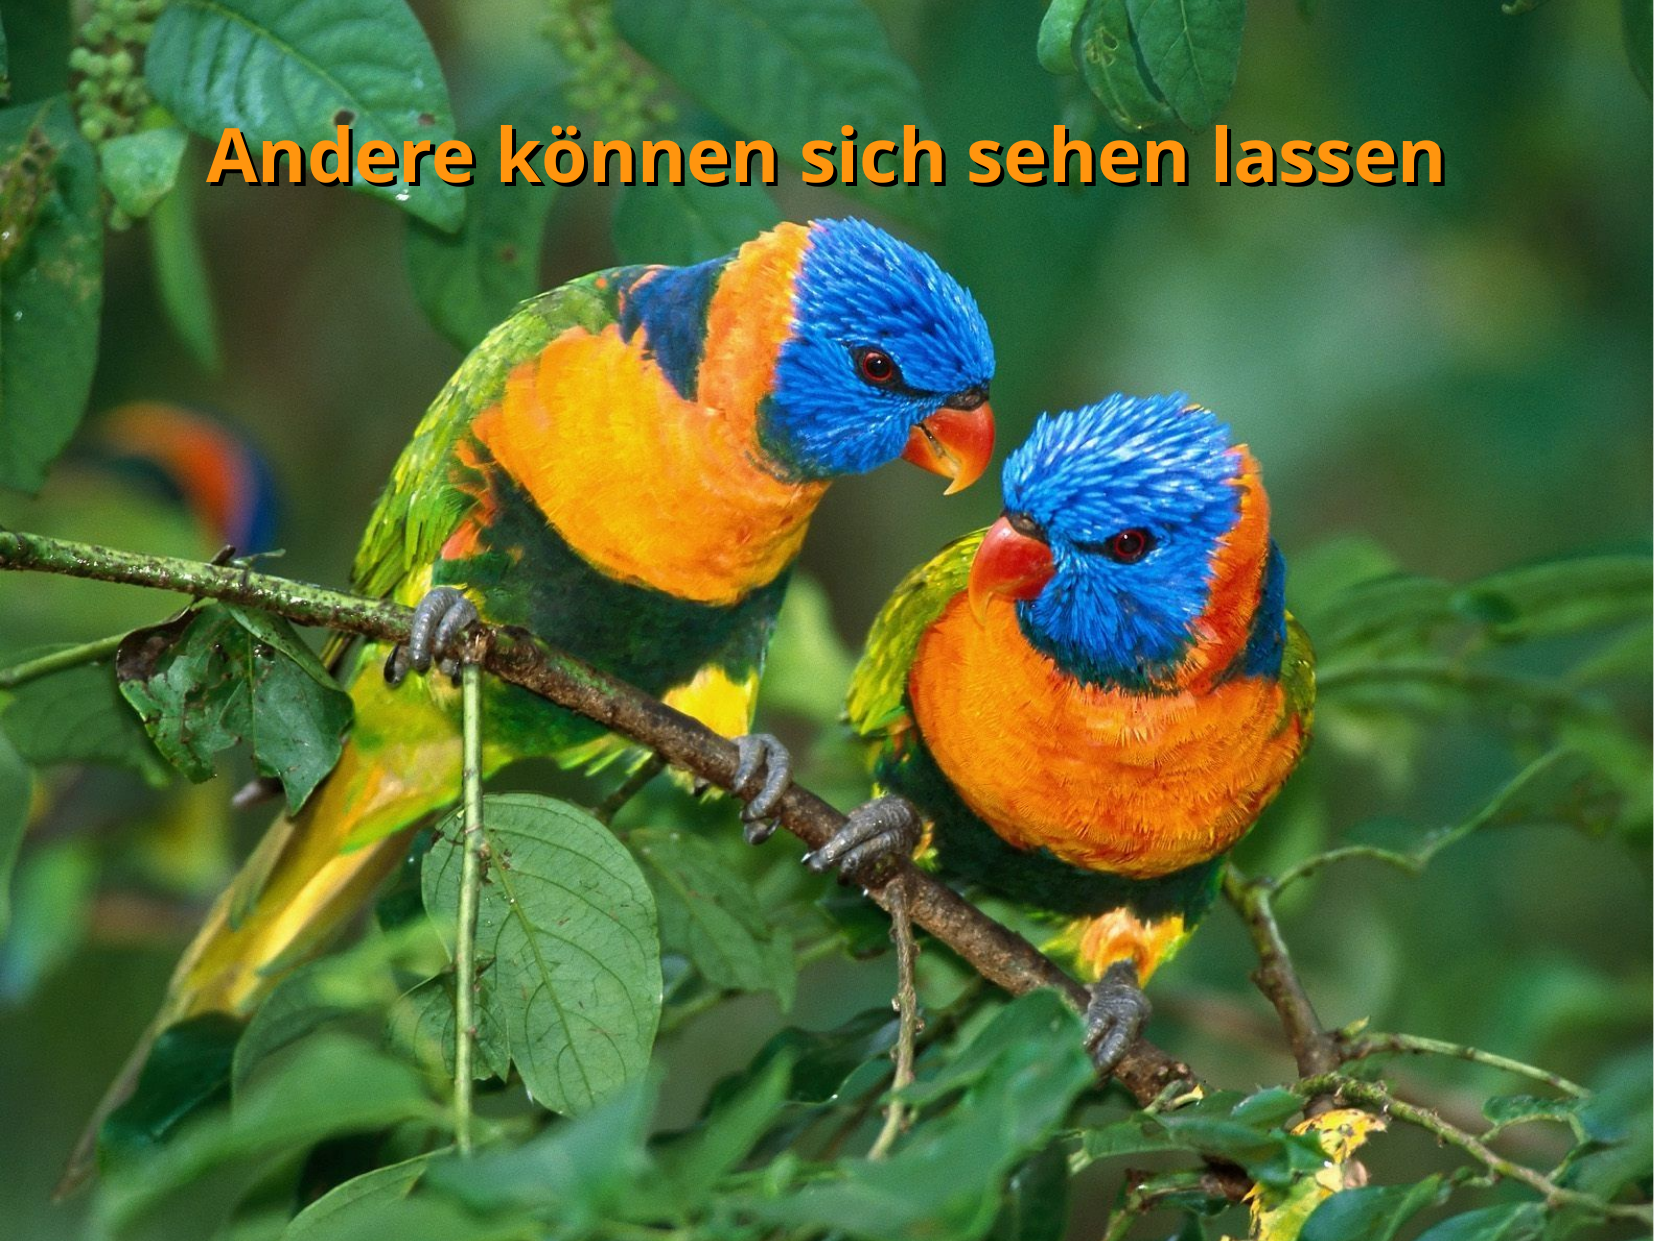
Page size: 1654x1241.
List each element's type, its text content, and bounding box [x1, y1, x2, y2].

title Andere können sich sehen lassen [82, 49, 1571, 257]
picture [0, 0, 1654, 1241]
